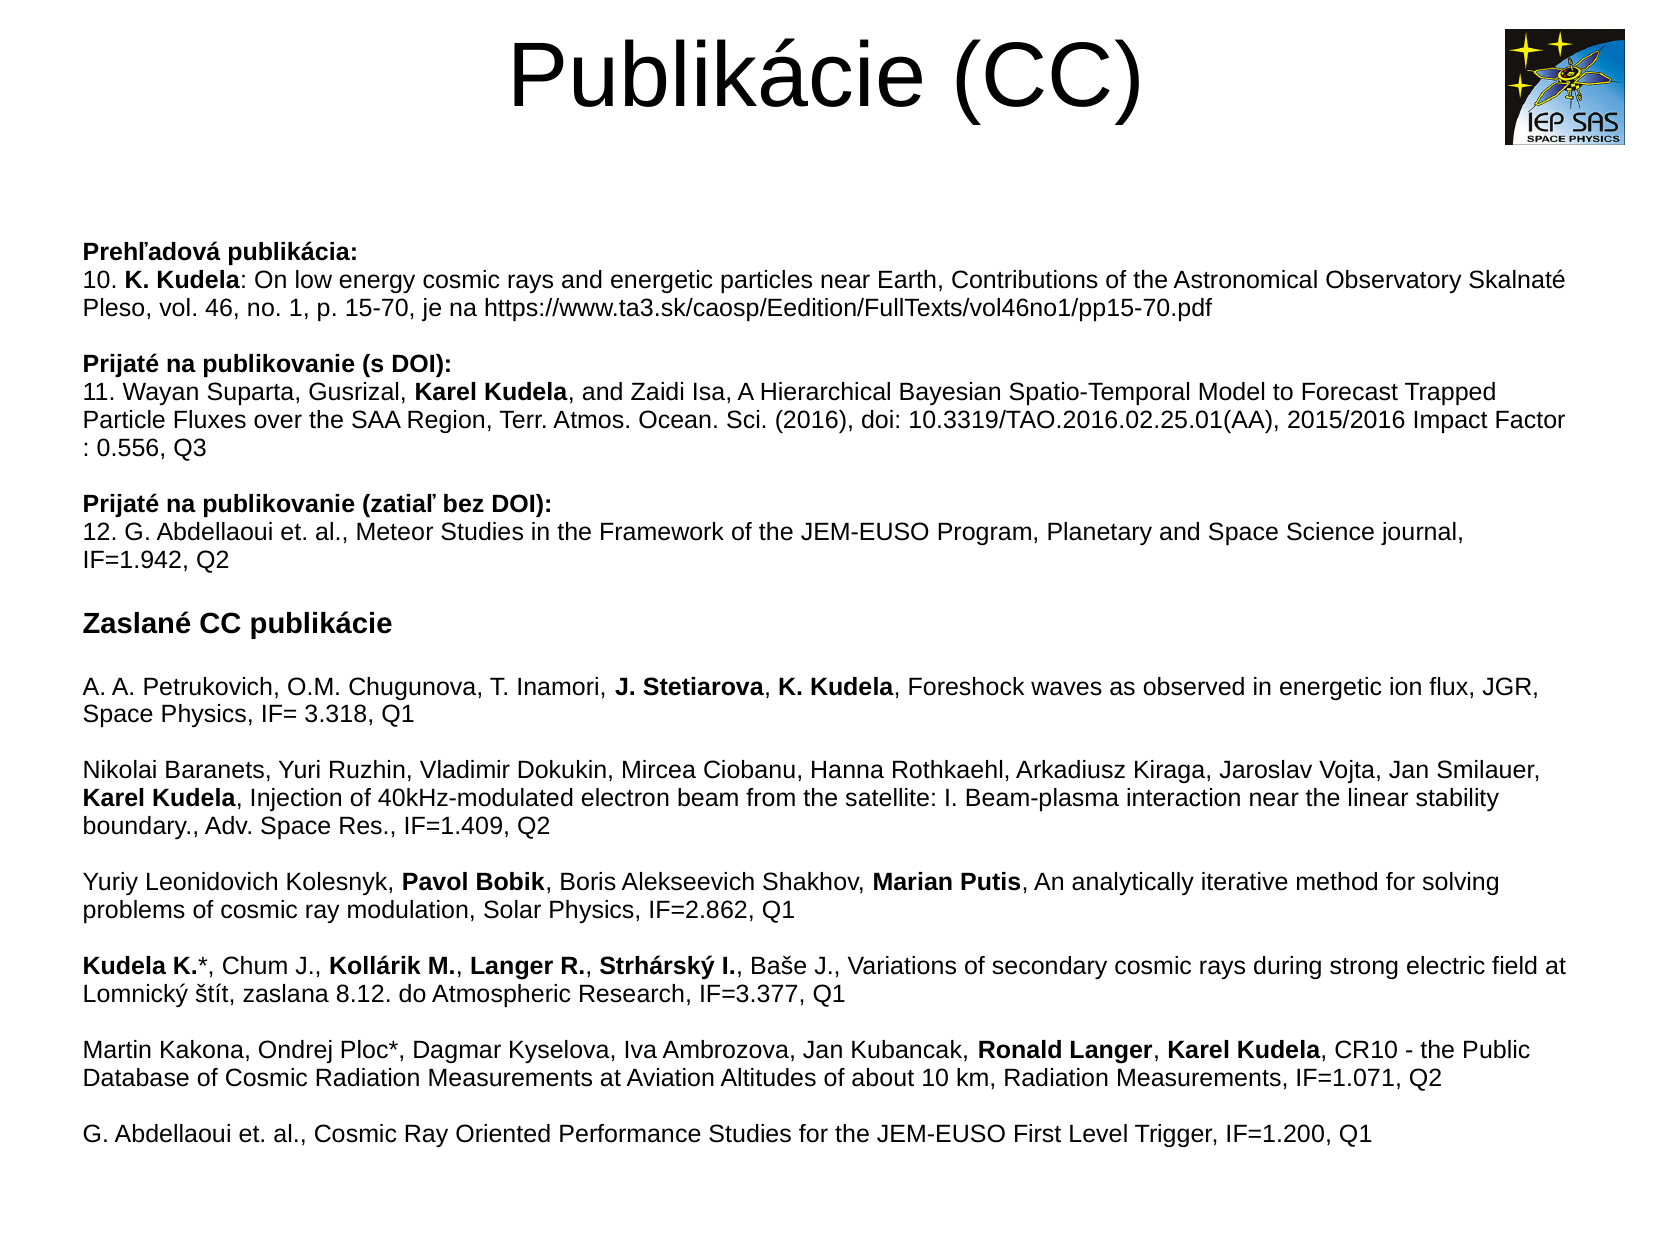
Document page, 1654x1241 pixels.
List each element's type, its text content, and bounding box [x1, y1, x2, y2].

subtitle Prehľadová publikácia: 10. K. Kudela: On low energy cosmic rays and energetic particles near Earth, Contributions of the Astronomical Observatory Skalnaté Pleso, vol. 46, no. 1, p. 15-70, je na https://www.ta3.sk/caosp/Eedition/FullTexts/vol46no1/pp15-70.pdf Prijaté na publikovanie (s DOI): 11. Wayan Suparta, Gusrizal, Karel Kudela, and Zaidi Isa, A Hierarchical Bayesian Spatio-Temporal Model to Forecast Trapped Particle Fluxes over the SAA Region, Terr. Atmos. Ocean. Sci. (2016), doi: 10.3319/TAO.2016.02.25.01(AA), 2015/2016 Impact Factor : 0.556, Q3 Prijaté na publikovanie (zatiaľ bez DOI): 12. G. Abdellaoui et. al., Meteor Studies in the Framework of the JEM-EUSO Program, Planetary and Space Science journal, IF=1.942, Q2 Zaslané CC publikácie A. A. Petrukovich, O.M. Chugunova, T. Inamori, J. Stetiarova, K. Kudela, Foreshock waves as observed in energetic ion flux, JGR, Space Physics, IF= 3.318, Q1 Nikolai Baranets, Yuri Ruzhin, Vladimir Dokukin, Mircea Ciobanu, Hanna Rothkaehl, Arkadiusz Kiraga, Jaroslav Vojta, Jan Smilauer, Karel Kudela, Injection of 40kHz-modulated electron beam from the satellite: I. Beam-plasma interaction near the linear stability boundary., Adv. Space Res., IF=1.409, Q2 Yuriy Leonidovich Kolesnyk, Pavol Bobik, Boris Alekseevich Shakhov, Marian Putis, An analytically iterative method for solving problems of cosmic ray modulation, Solar Physics, IF=2.862, Q1 Kudela K.*, Chum J., Kollárik M., Langer R., Strhárský I., Baše J., Variations of secondary cosmic rays during strong electric field at Lomnický štít, zaslana 8.12. do Atmospheric Research, IF=3.377, Q1 Martin Kakona, Ondrej Ploc*, Dagmar Kyselova, Iva Ambrozova, Jan Kubancak, Ronald Langer, Karel Kudela, CR10 - the Public Database of Cosmic Radiation Measurements at Aviation Altitudes of about 10 km, Radiation Measurements, IF=1.071, Q2 G. Abdellaoui et. al., Cosmic Ray Oriented Performance Studies for the JEM-EUSO First Level Trigger, IF=1.200, Q1 [82, 161, 1571, 1225]
title Publikácie (CC) [82, 23, 1571, 127]
picture [1505, 29, 1625, 145]
